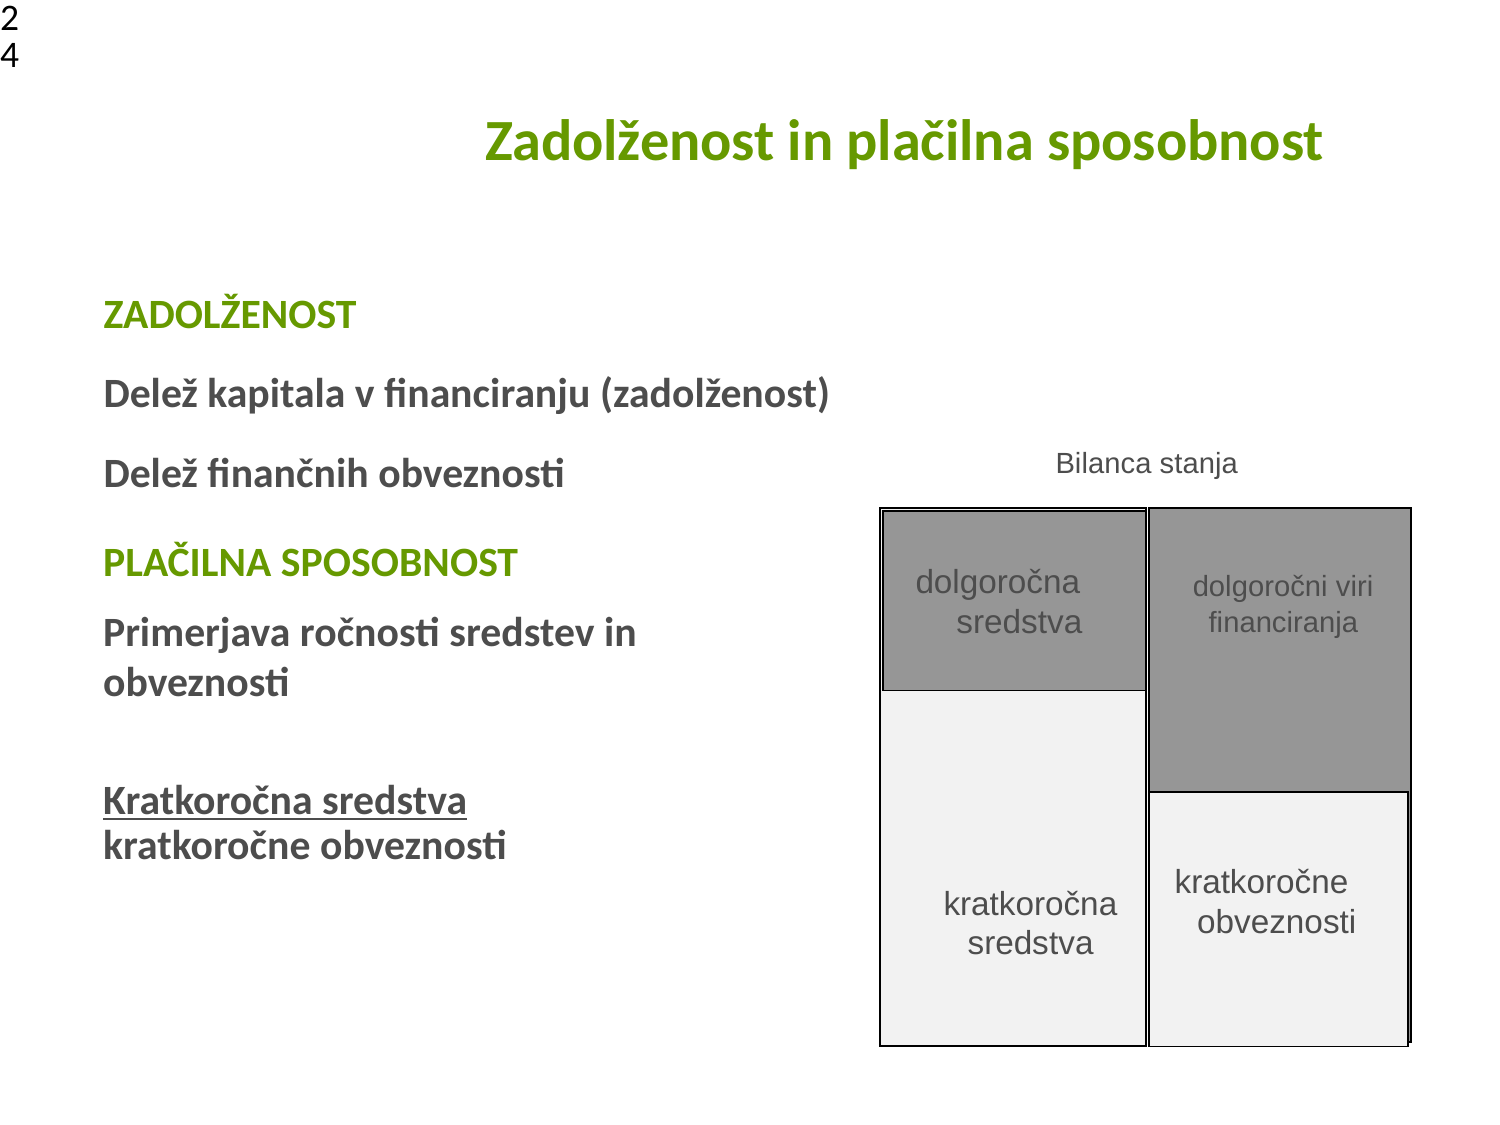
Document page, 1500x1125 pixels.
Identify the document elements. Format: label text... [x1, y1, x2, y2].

text_box PLAČILNA SPOSOBNOST Primerjava ročnosti sredstev in obveznosti Kratkoročna sredstva kratkoročne obveznosti [88, 527, 839, 873]
list ZADOLŽENOST Delež kapitala v financiranju (zadolženost) Delež finančnih obveznosti [88, 278, 1435, 1094]
text_box Bilanca stanja [957, 444, 1337, 494]
title Zadolženost in plačilna sposobnost [407, 66, 1402, 209]
text_box dolgoročna sredstva [915, 559, 1124, 671]
text_box dolgoročni viri financiranja [1190, 563, 1376, 671]
text_box kratkoročna sredstva [921, 881, 1140, 983]
text_box [1148, 507, 1412, 1047]
text_box kratkoročne obveznosti [1174, 860, 1379, 969]
text_box [879, 507, 1146, 1047]
